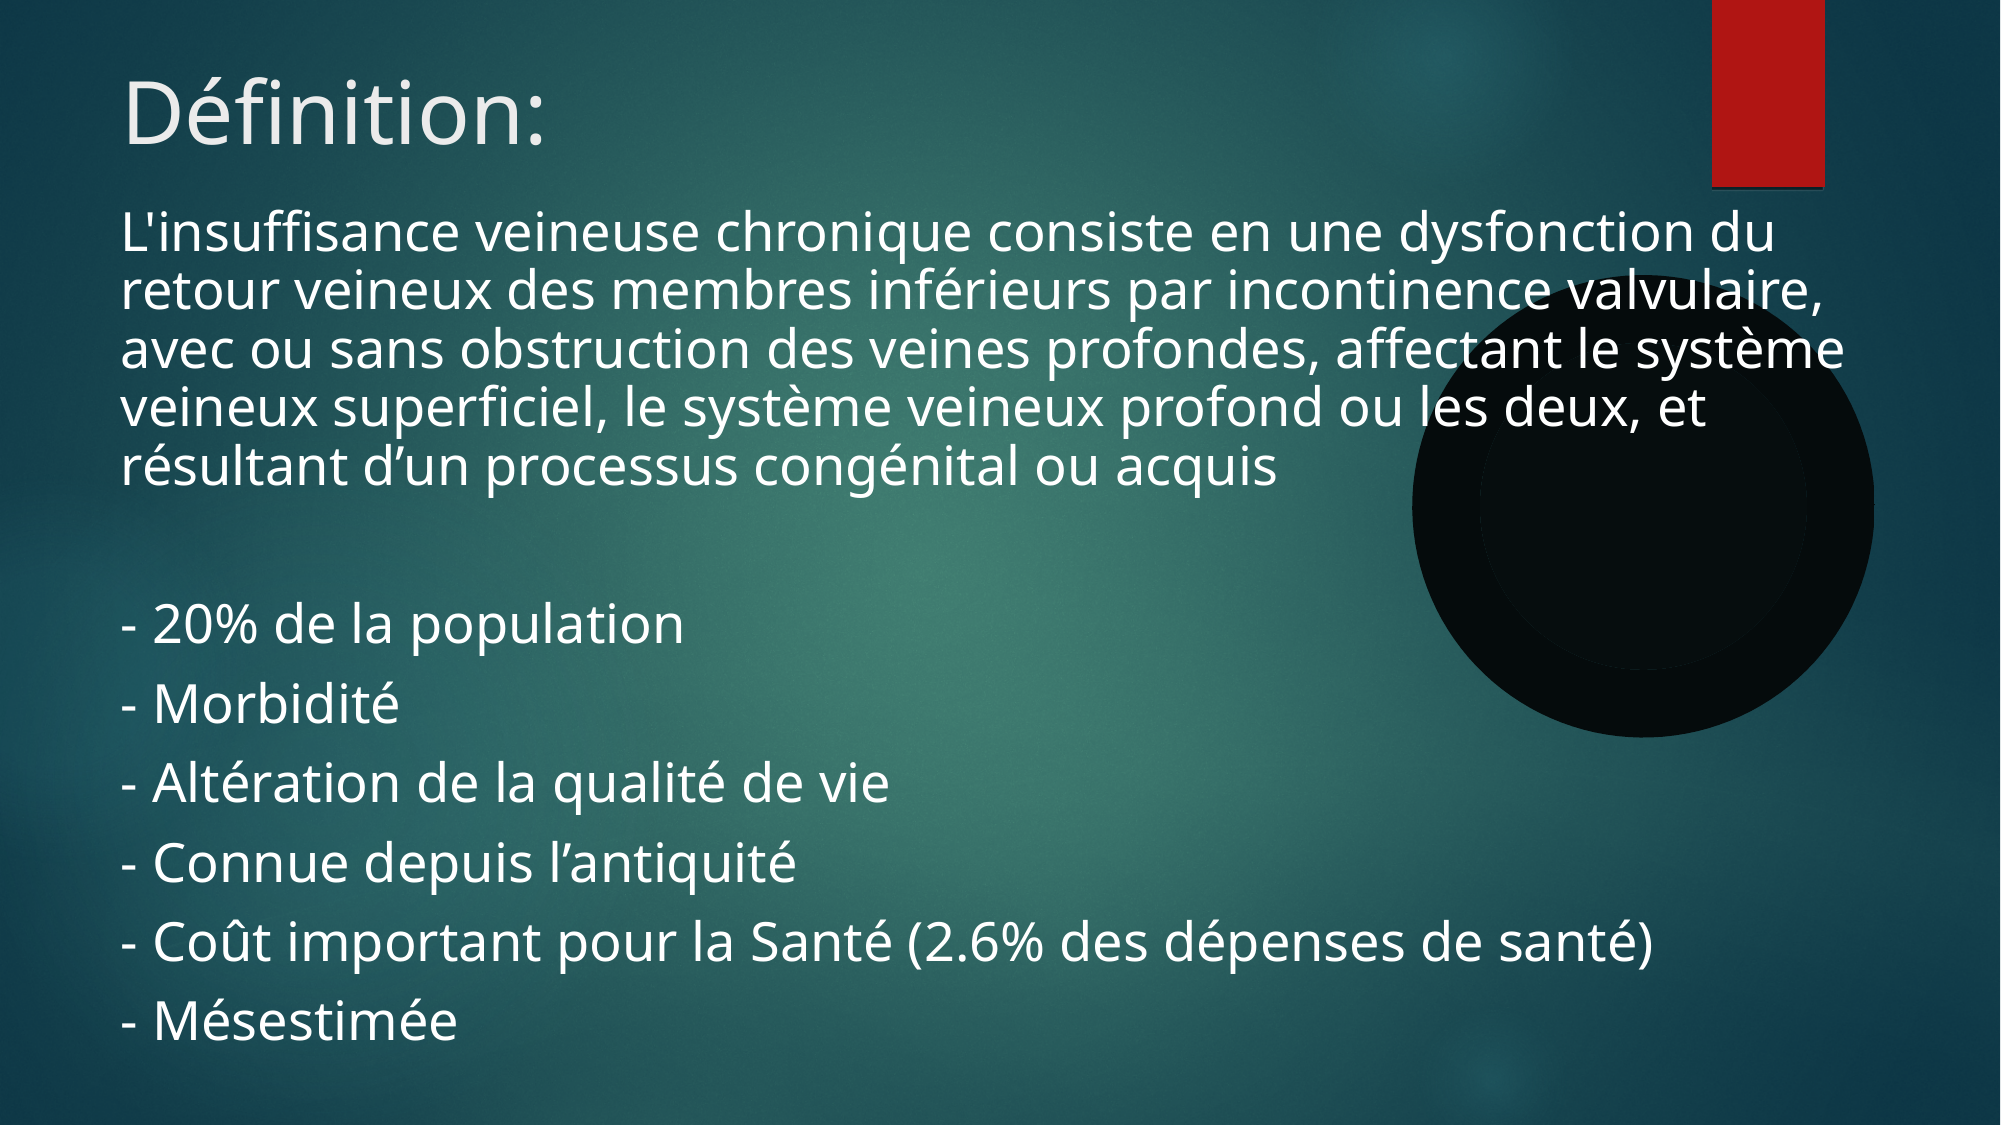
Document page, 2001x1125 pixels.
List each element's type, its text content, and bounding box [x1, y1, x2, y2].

list L'insuffisance veineuse chronique consiste en une dysfonction du retour veineux des membres inférieurs par incontinence valvulaire, avec ou sans obstruction des veines profondes, affectant le système veineux superficiel, le système veineux profond ou les deux, et résultant d’un processus congénital ou acquis - 20% de la population - Morbidité - Altération de la qualité de vie - Connue depuis l’antiquité - Coût important pour la Santé (2.6% des dépenses de santé) - Mésestimée [105, 196, 1918, 1093]
title Définition: [106, 50, 1649, 180]
